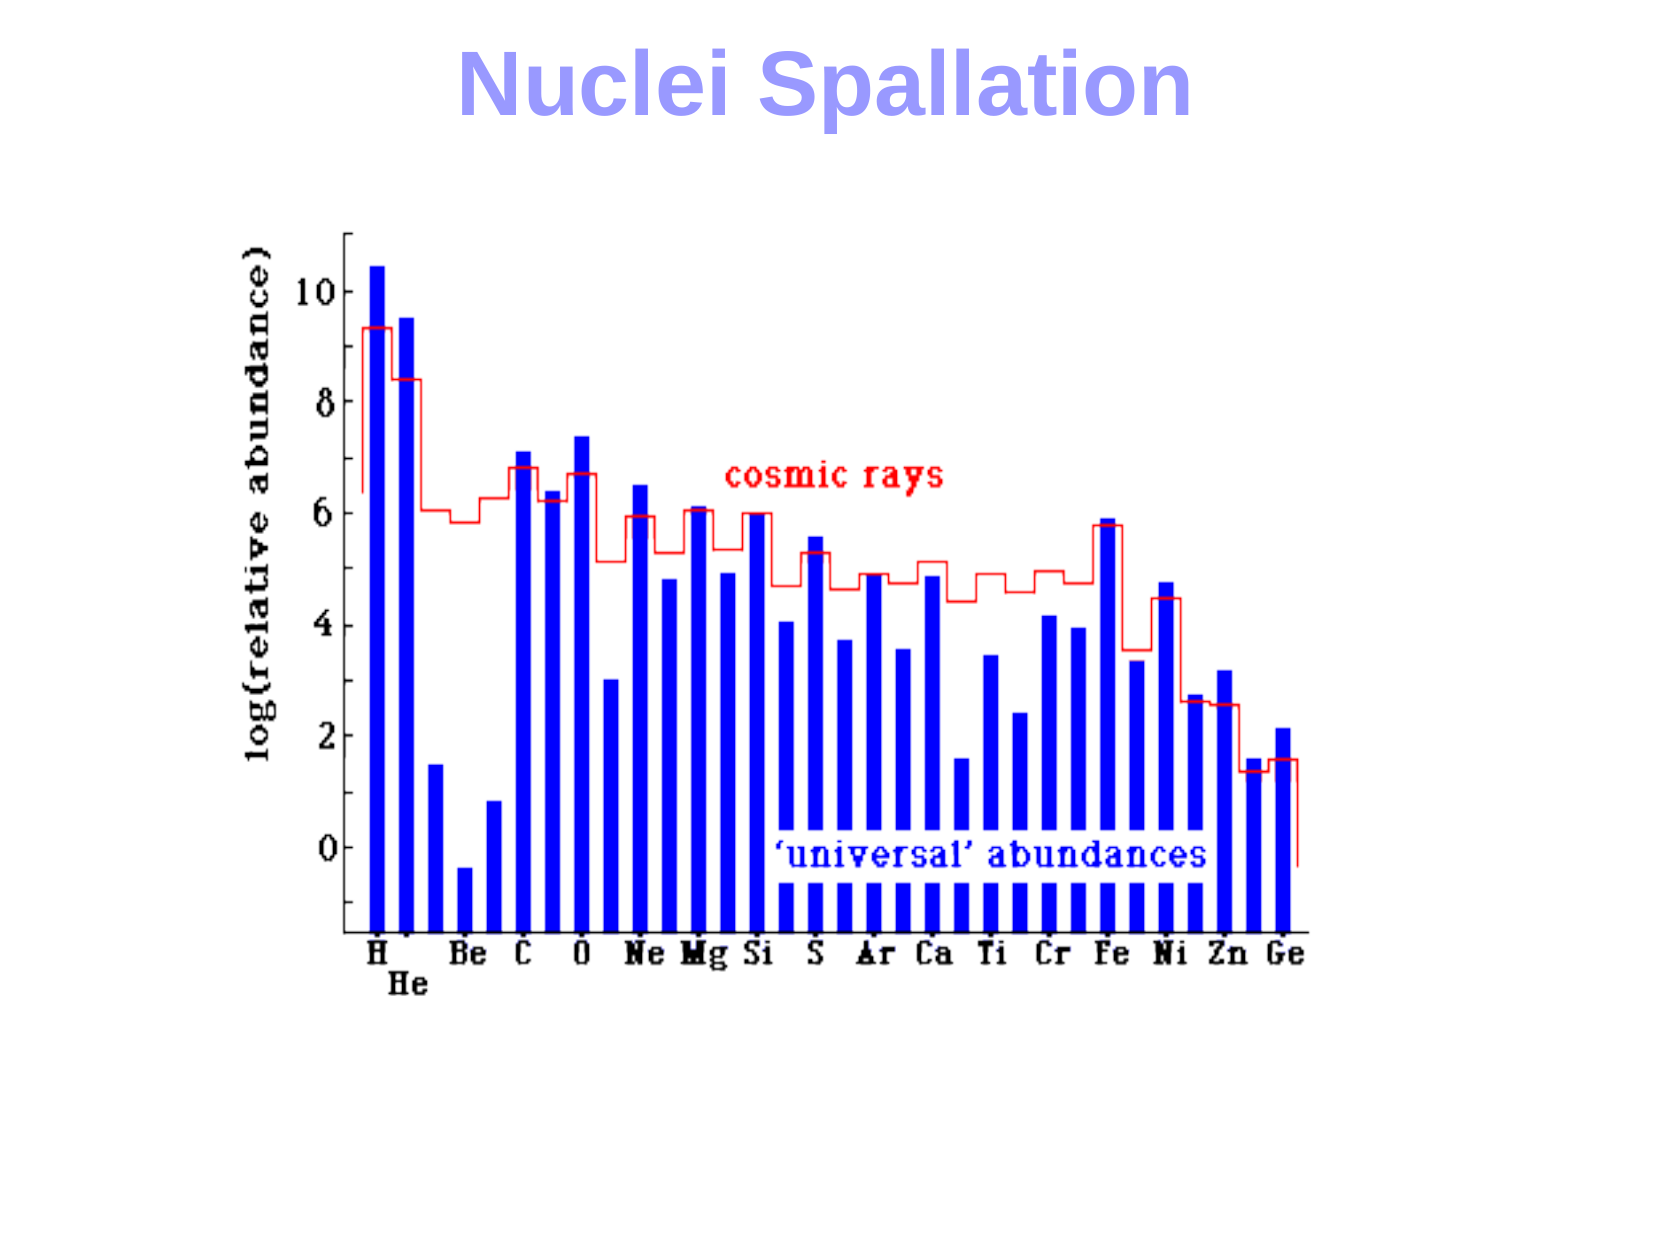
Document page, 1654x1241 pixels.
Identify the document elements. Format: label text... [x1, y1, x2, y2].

picture [232, 224, 1321, 1006]
title Nuclei Spallation [82, 2, 1571, 166]
